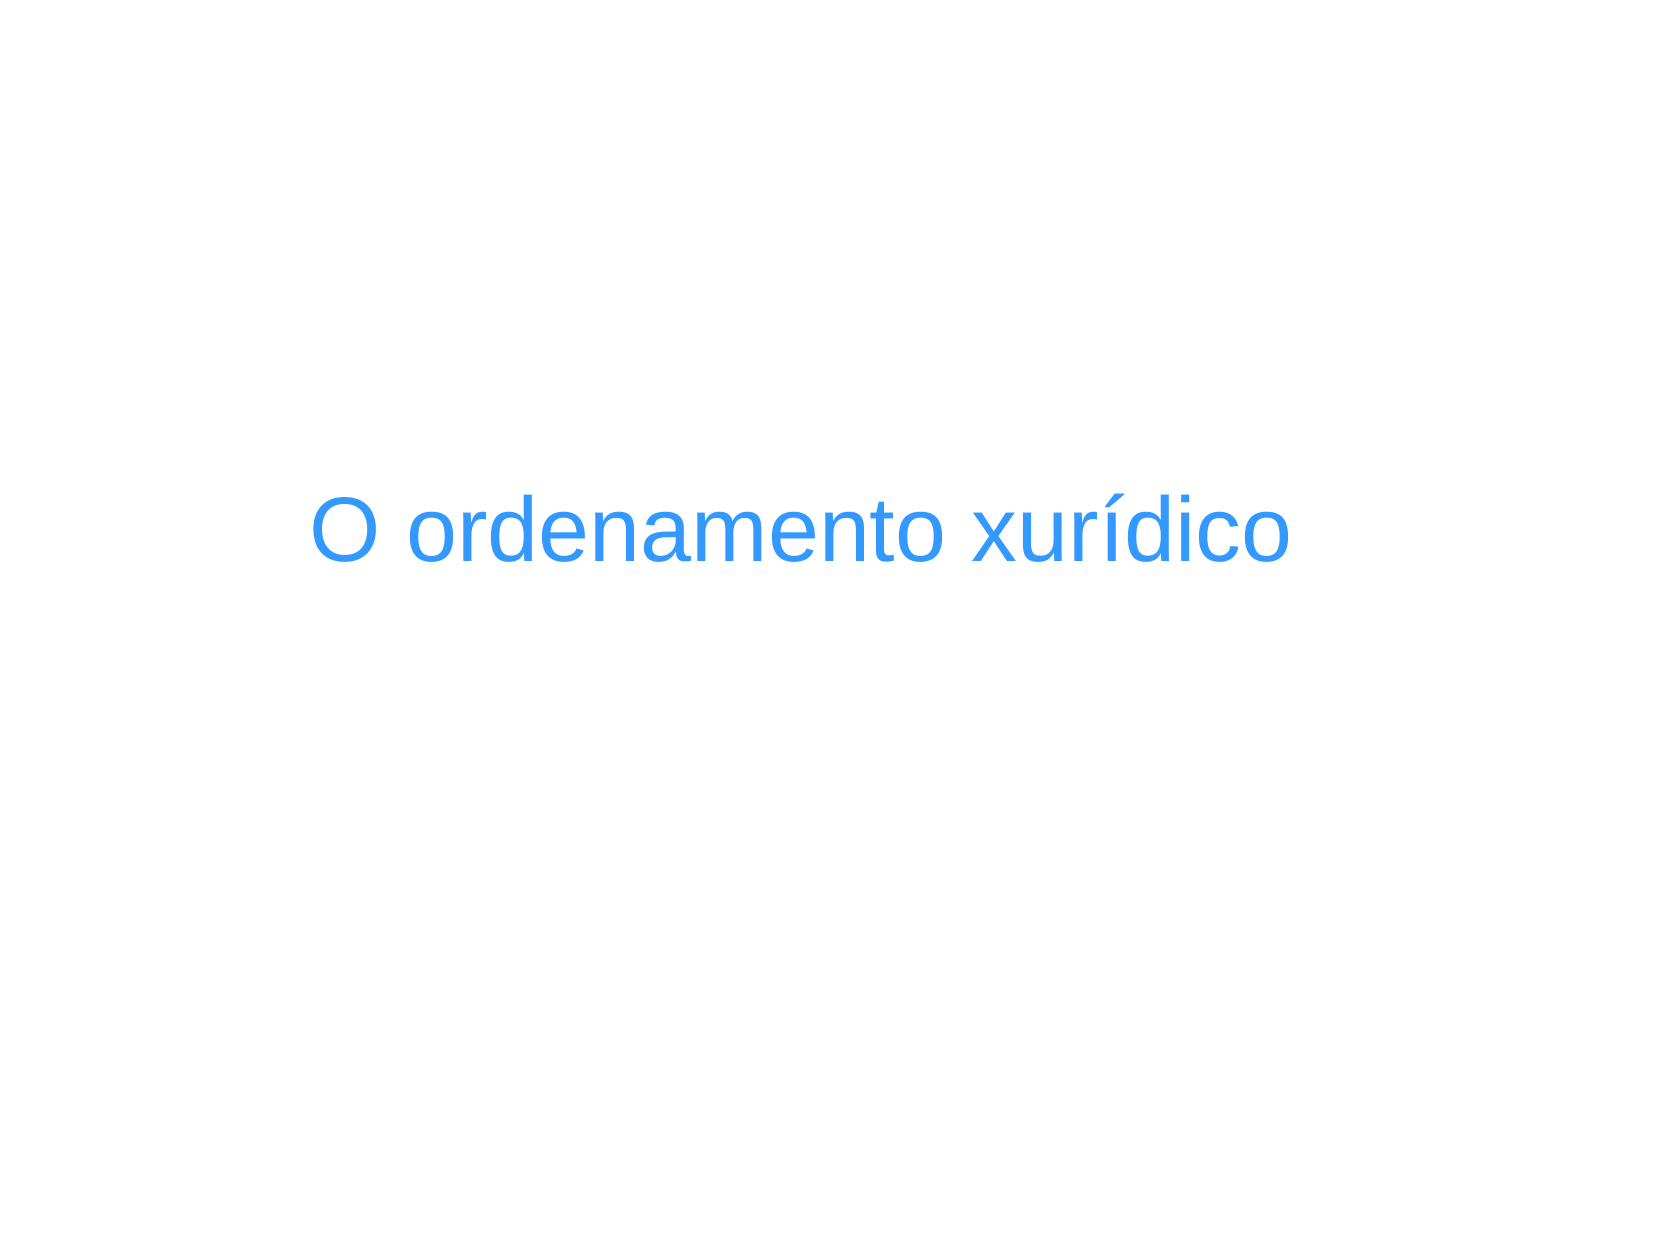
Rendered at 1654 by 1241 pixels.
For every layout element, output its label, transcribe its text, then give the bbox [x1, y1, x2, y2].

subtitle O ordenamento xurídico [70, 49, 1559, 1010]
